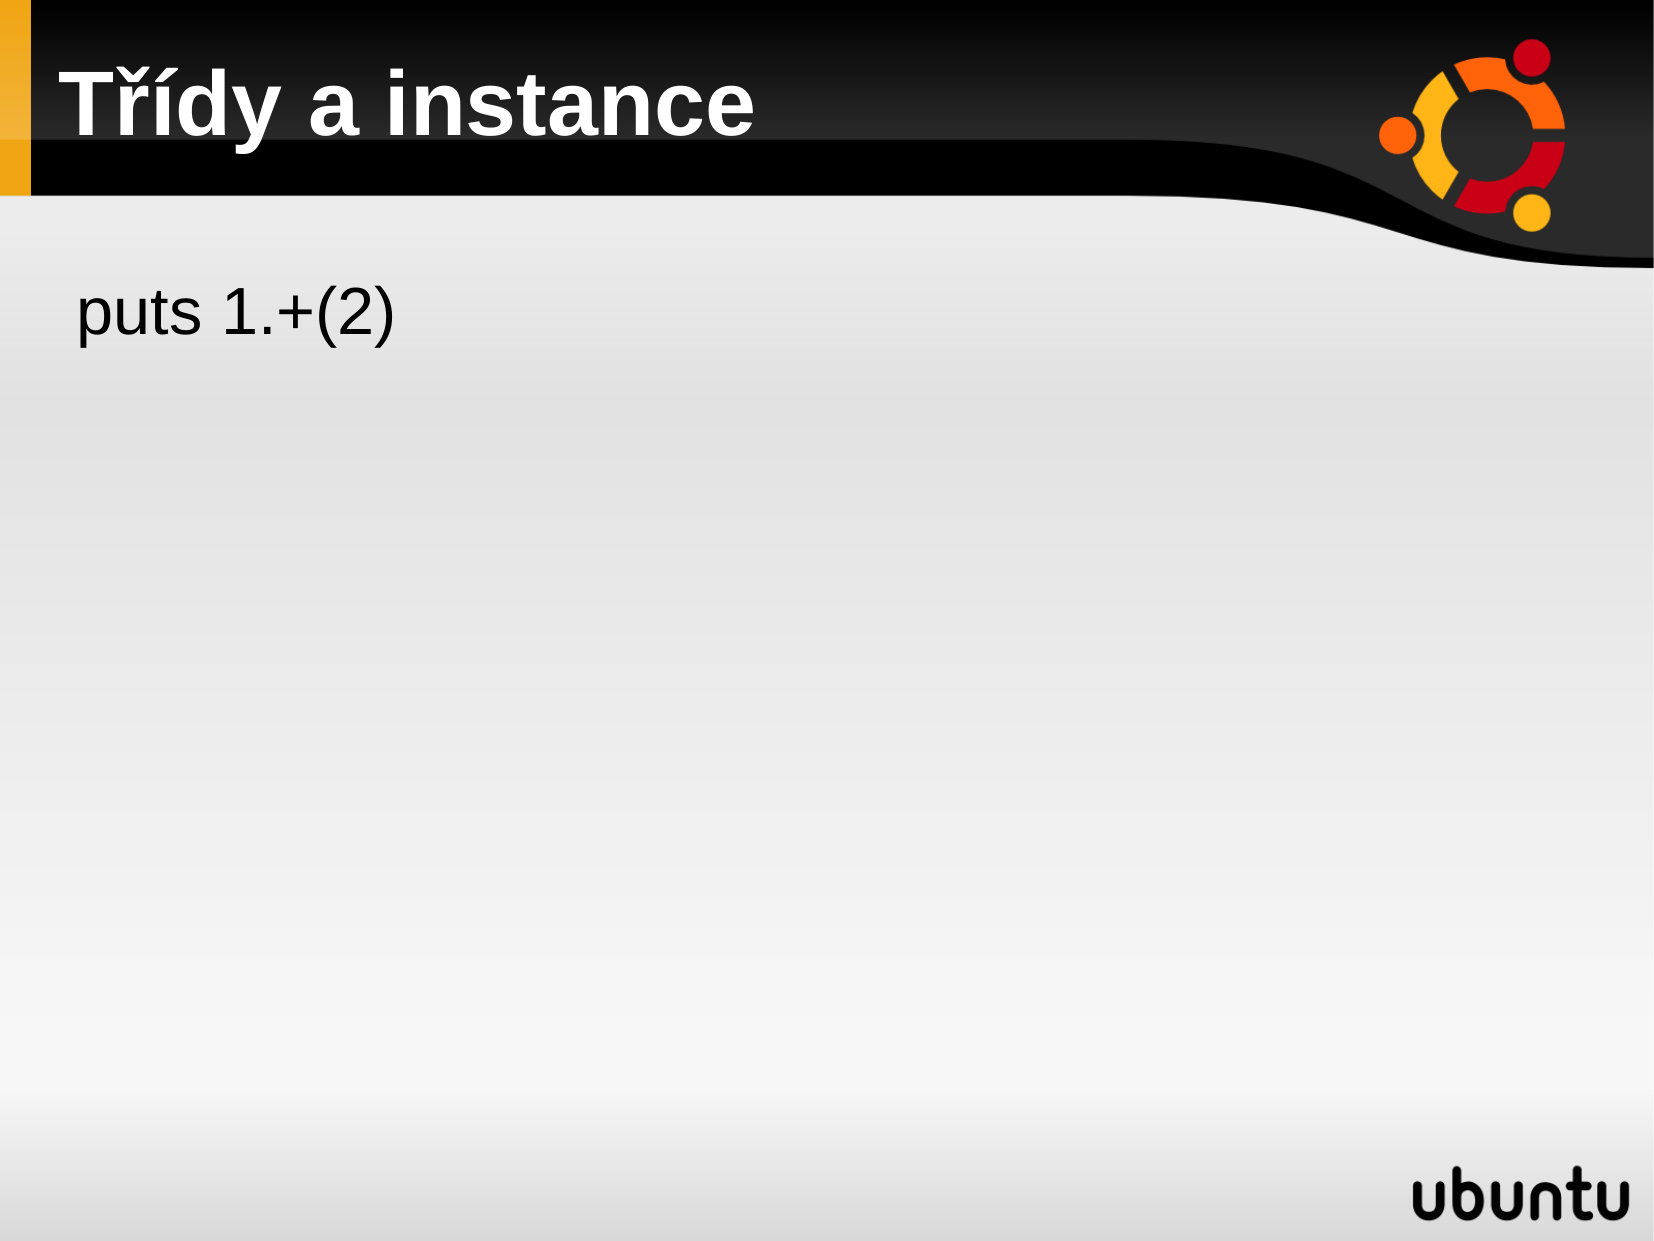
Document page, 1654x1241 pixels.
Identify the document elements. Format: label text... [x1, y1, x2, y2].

picture [0, 0, 1654, 1241]
list puts 1.+(2) [59, 274, 1548, 1093]
title Třídy a instance [59, 0, 1565, 208]
